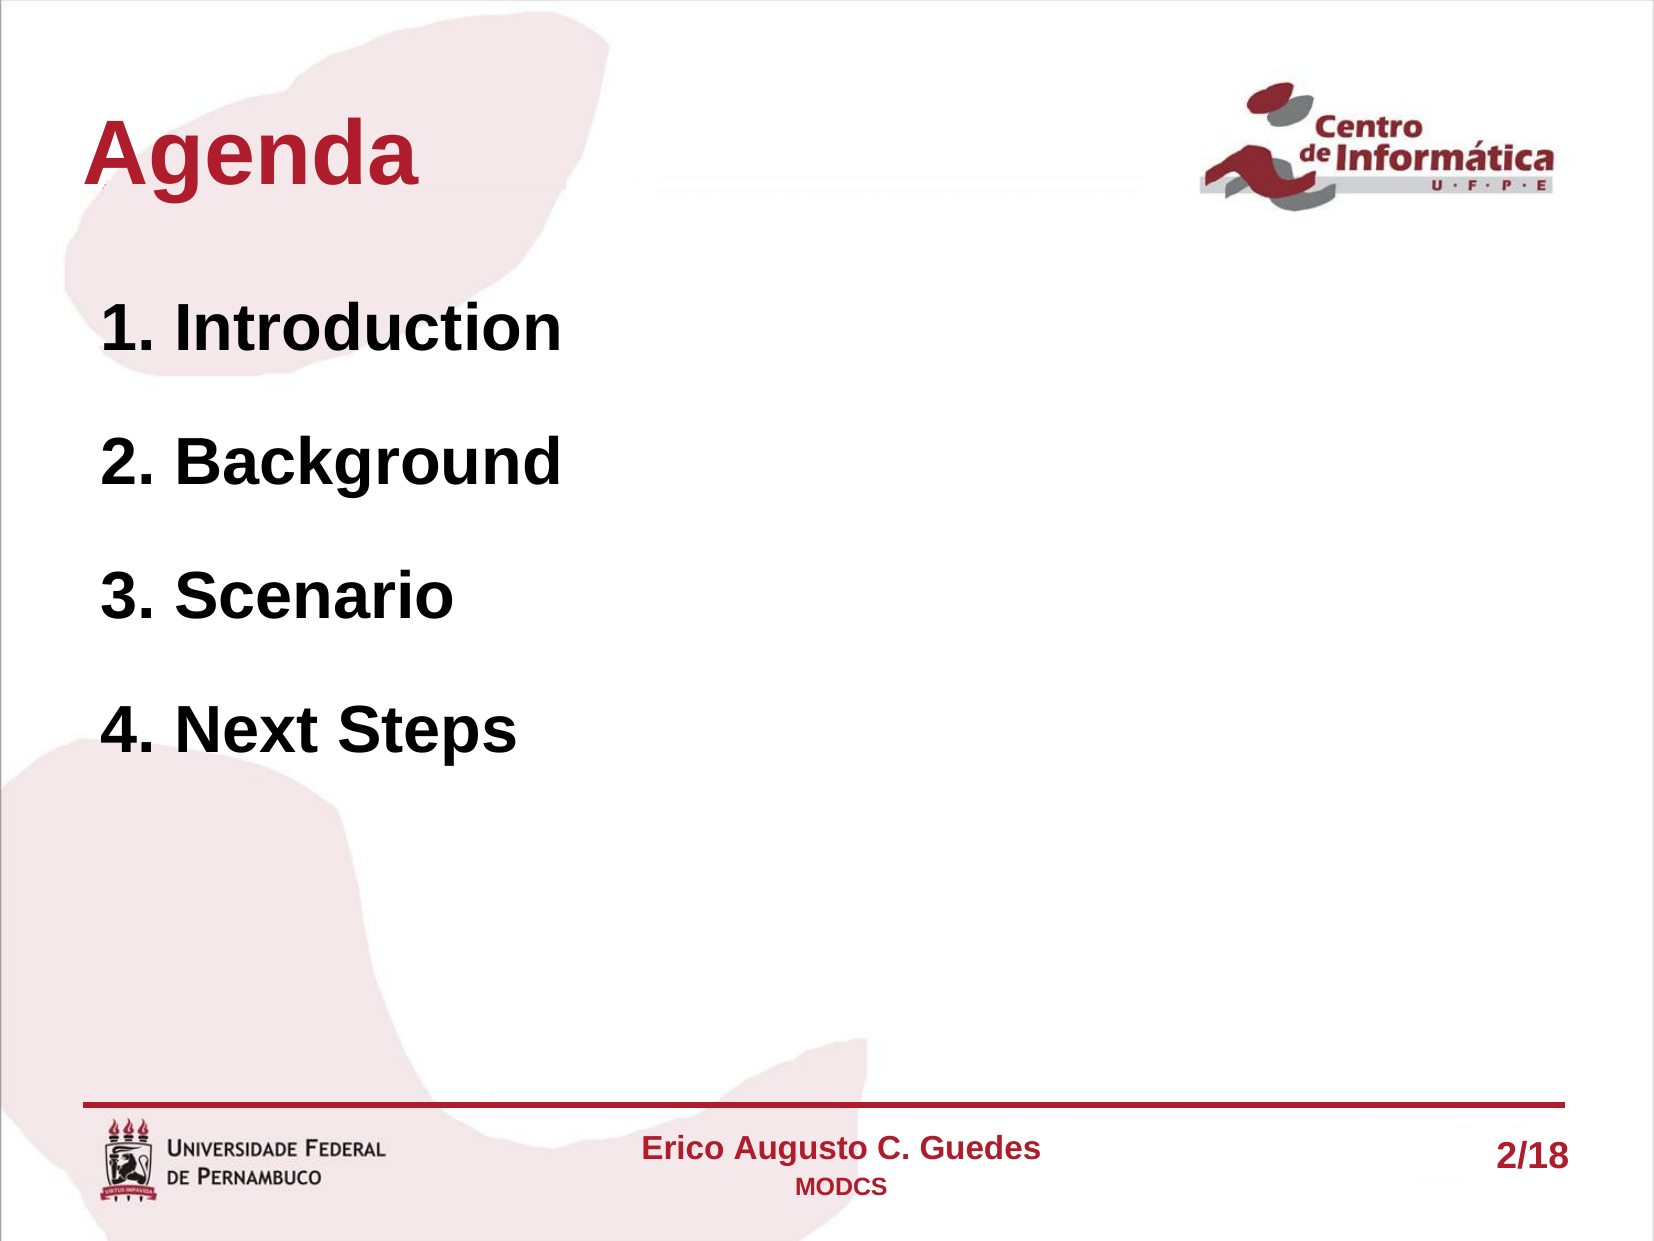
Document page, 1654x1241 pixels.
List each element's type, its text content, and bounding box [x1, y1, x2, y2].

list Introduction Background Scenario Next Steps [82, 290, 1571, 1109]
title Agenda [82, 49, 1571, 257]
picture [0, 0, 1654, 1241]
